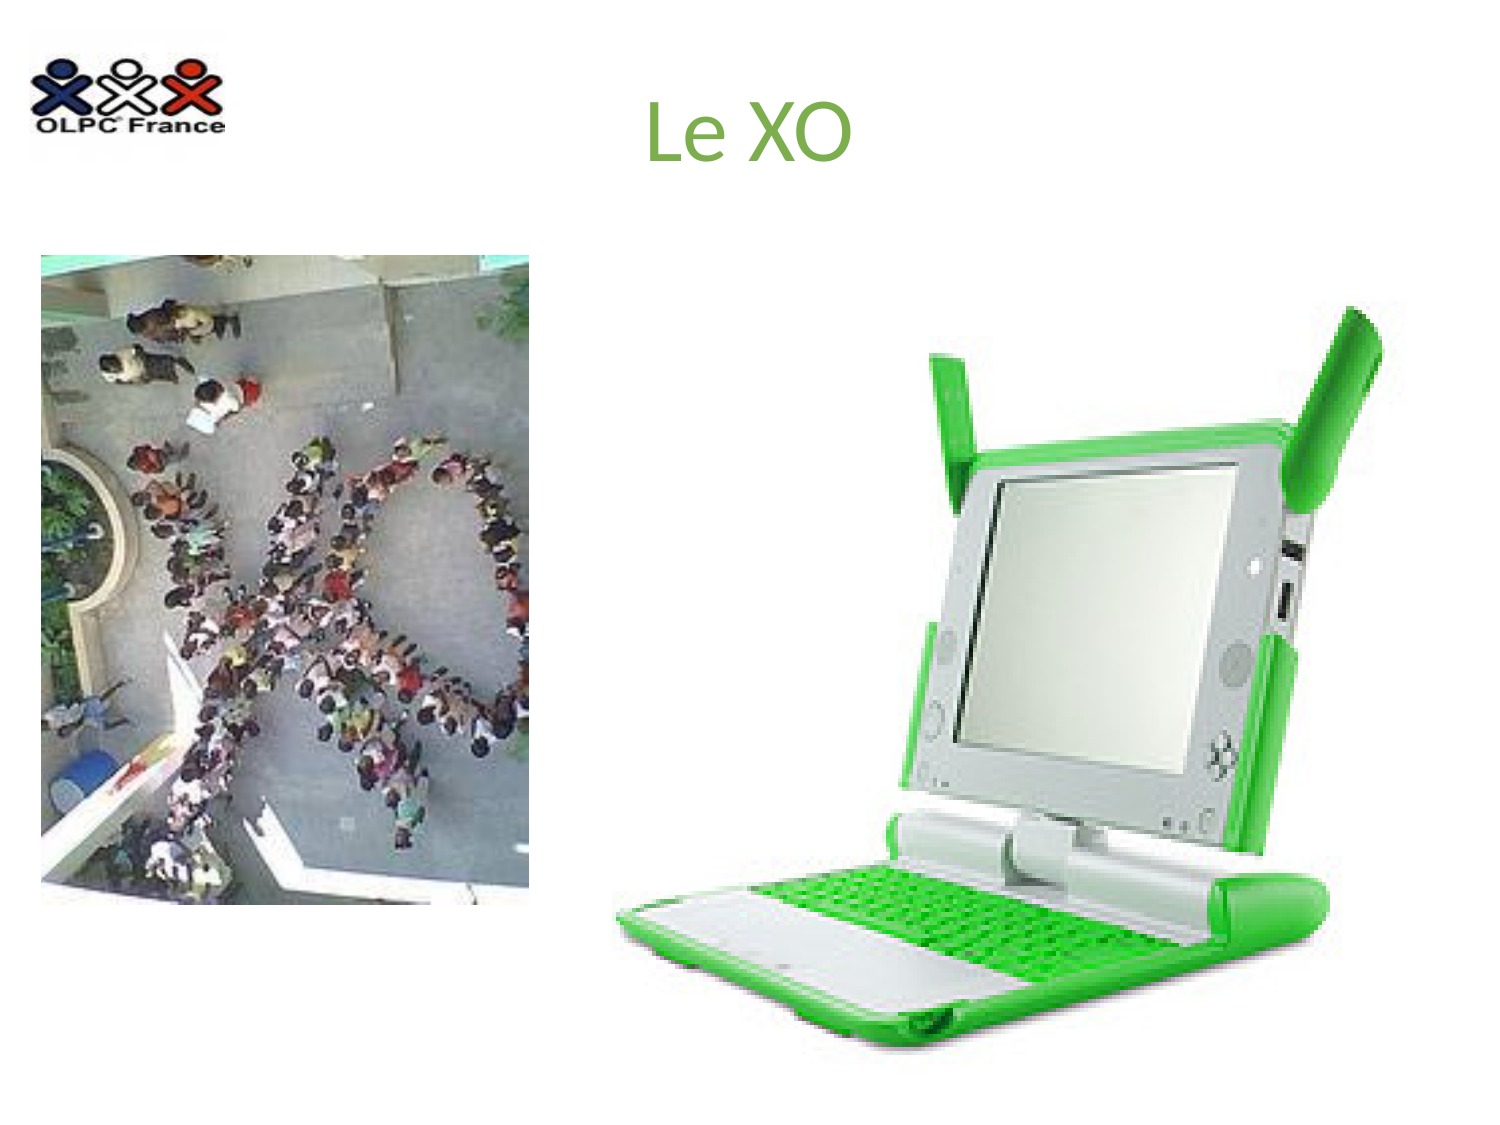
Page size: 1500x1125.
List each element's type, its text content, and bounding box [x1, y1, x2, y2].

picture [549, 163, 1500, 1125]
picture [41, 255, 529, 905]
title Le XO [74, 45, 1425, 232]
picture [29, 30, 225, 161]
